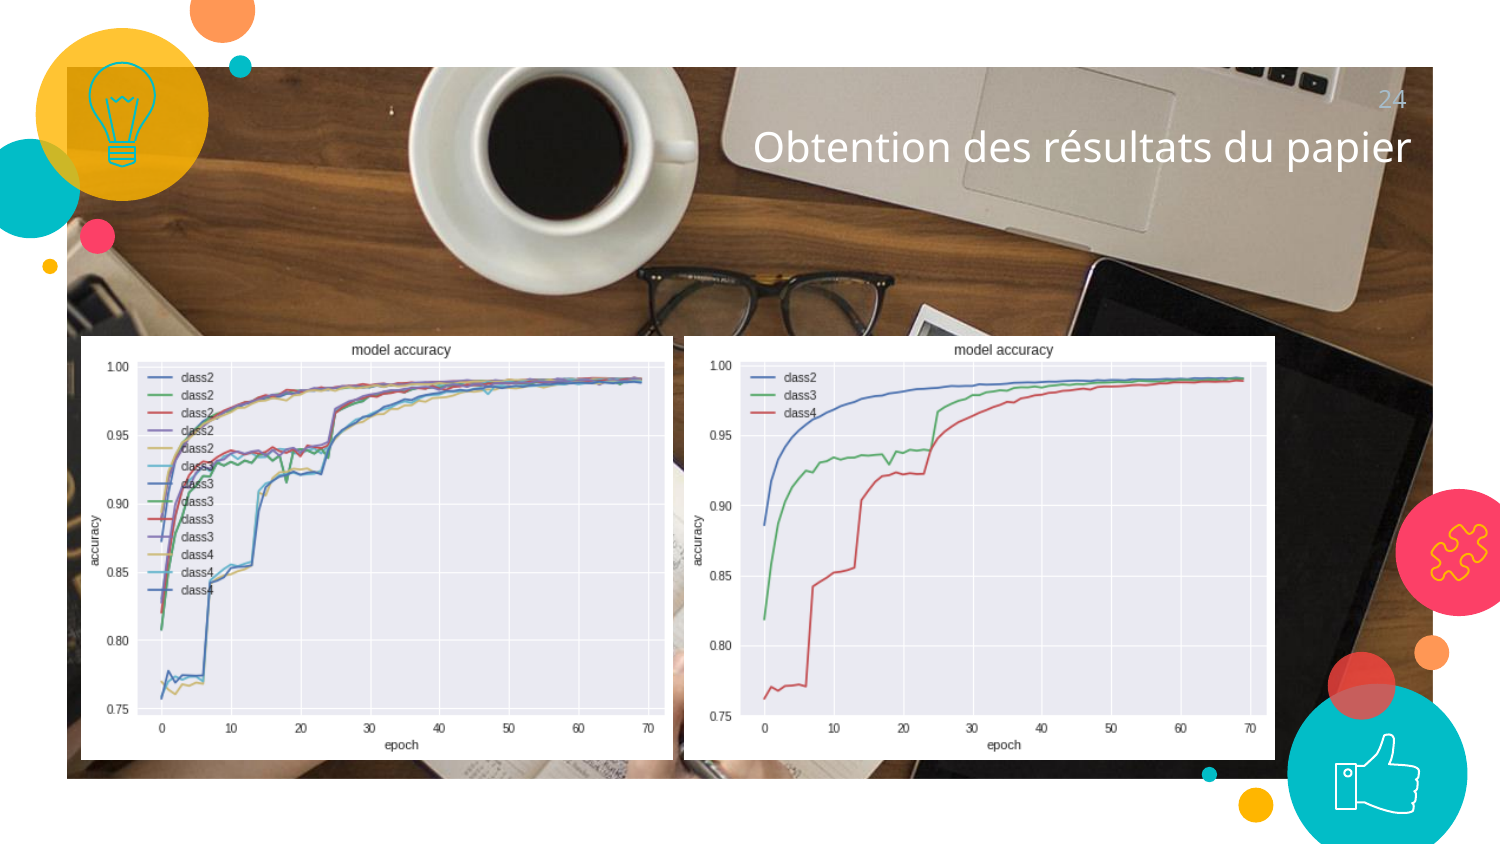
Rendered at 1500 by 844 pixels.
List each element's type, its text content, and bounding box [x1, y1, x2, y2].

slide_number <number> [1331, 68, 1422, 134]
picture [67, 67, 1432, 778]
title Obtention des résultats du papier [692, 32, 1473, 260]
